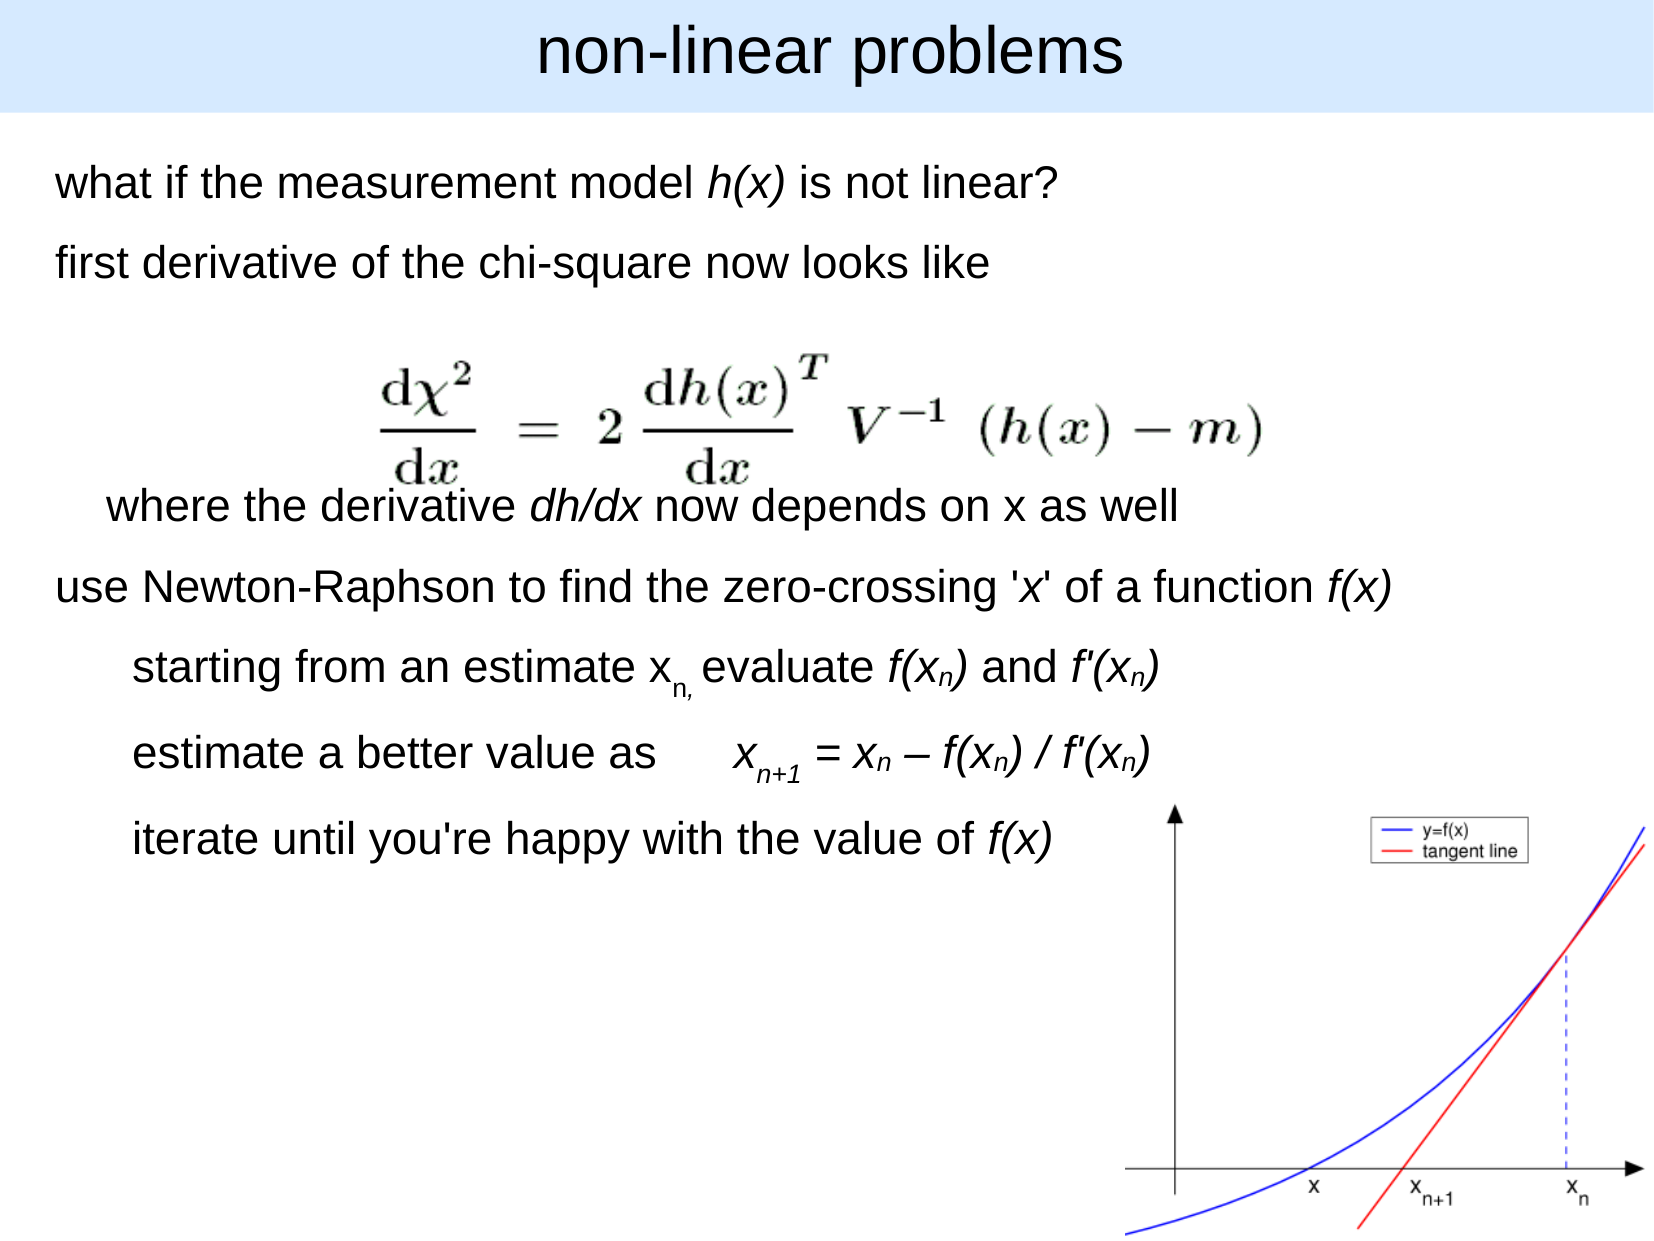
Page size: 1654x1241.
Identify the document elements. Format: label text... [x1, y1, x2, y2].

list what if the measurement model h(x) is not linear? first derivative of the chi-square now looks like where the derivative dh/dx now depends on x as well use Newton-Raphson to find the zero-crossing 'x' of a function f(x) starting from an estimate xn, evaluate f(xn) and f'(xn) estimate a better value as xn+1 = xn – f(xn) / f'(xn) iterate until you're happy with the value of f(x) [37, 156, 1613, 1112]
title non-linear problems [86, 0, 1576, 100]
picture [1125, 800, 1651, 1241]
